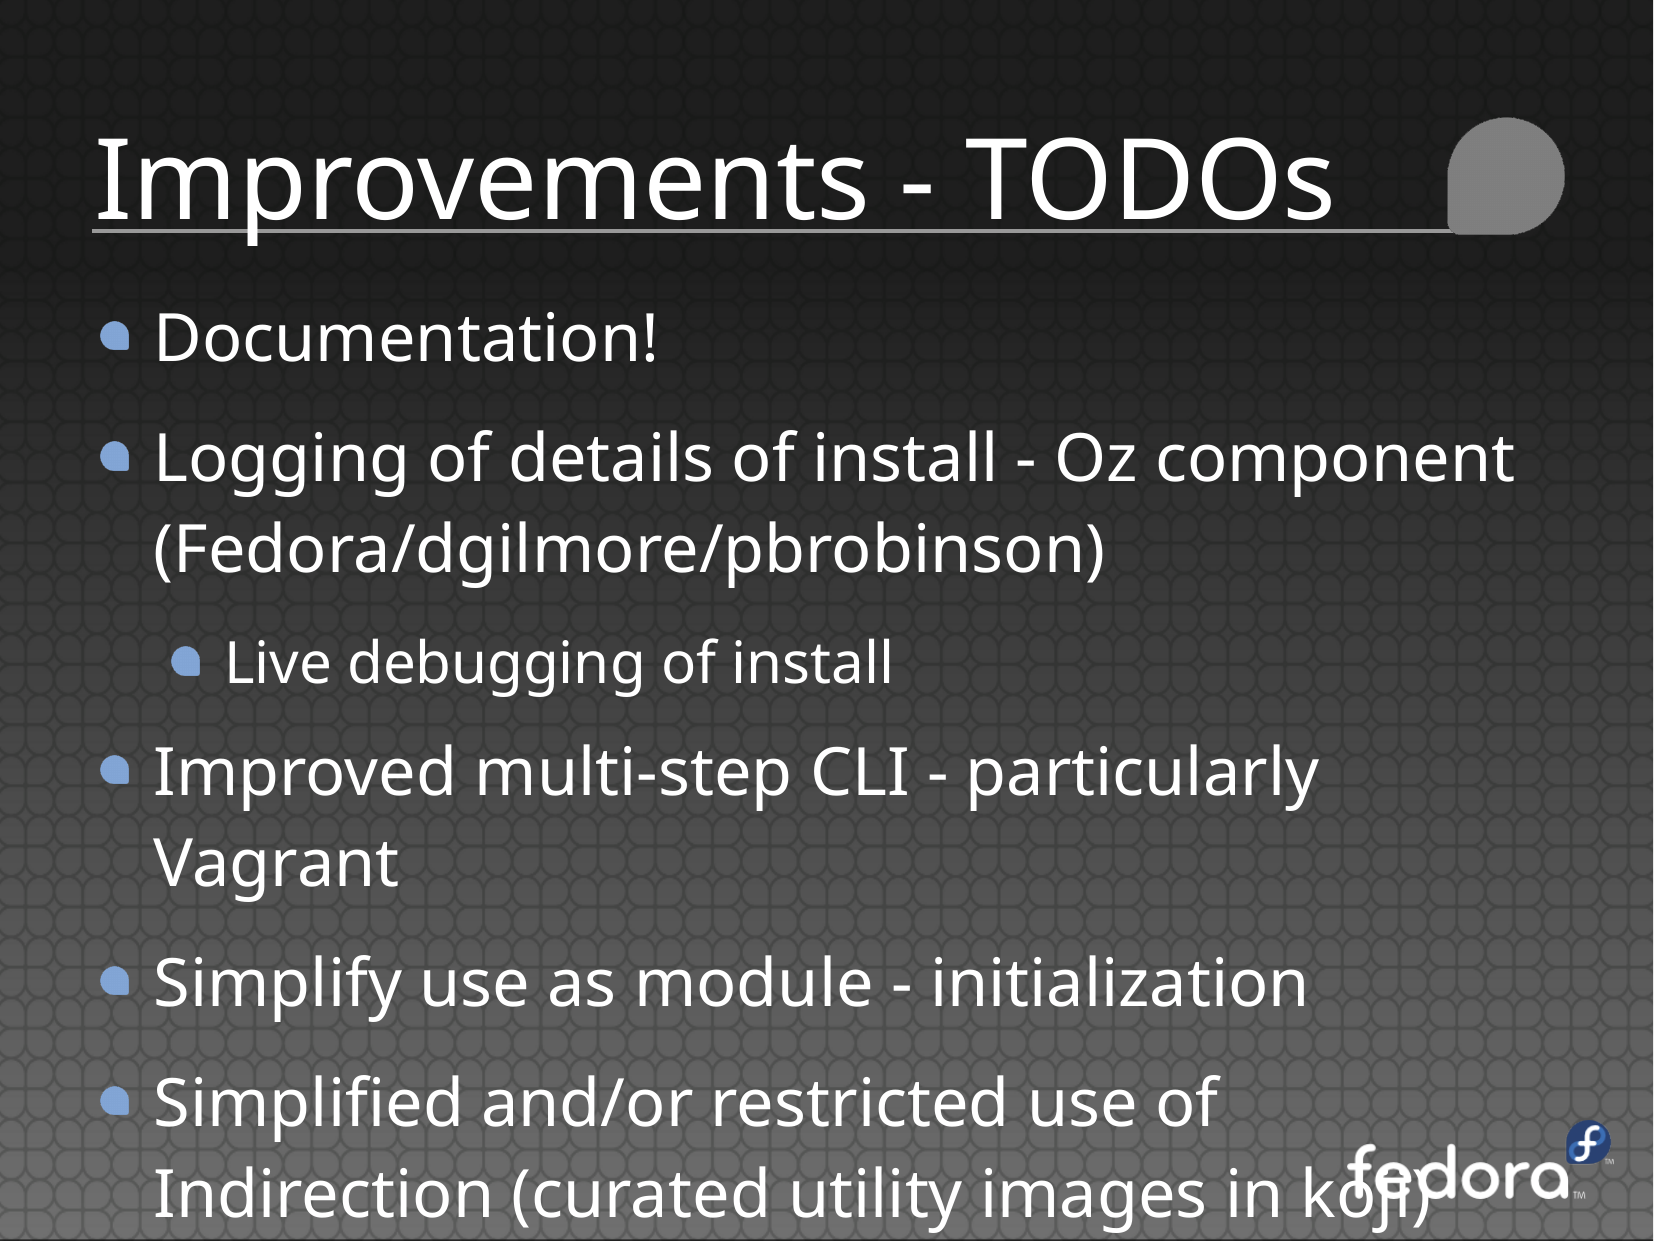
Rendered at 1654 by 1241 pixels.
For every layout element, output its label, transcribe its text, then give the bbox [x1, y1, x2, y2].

title Improvements - TODOs [94, 100, 1425, 251]
list Documentation! Logging of details of install - Oz component (Fedora/dgilmore/pbrobinson) Live debugging of install Improved multi-step CLI - particularly Vagrant Simplify use as module - initialization Simplified and/or restricted use of Indirection (curated utility images in koji) GCE and Azure target support [82, 290, 1571, 1152]
picture [0, 0, 1654, 1241]
